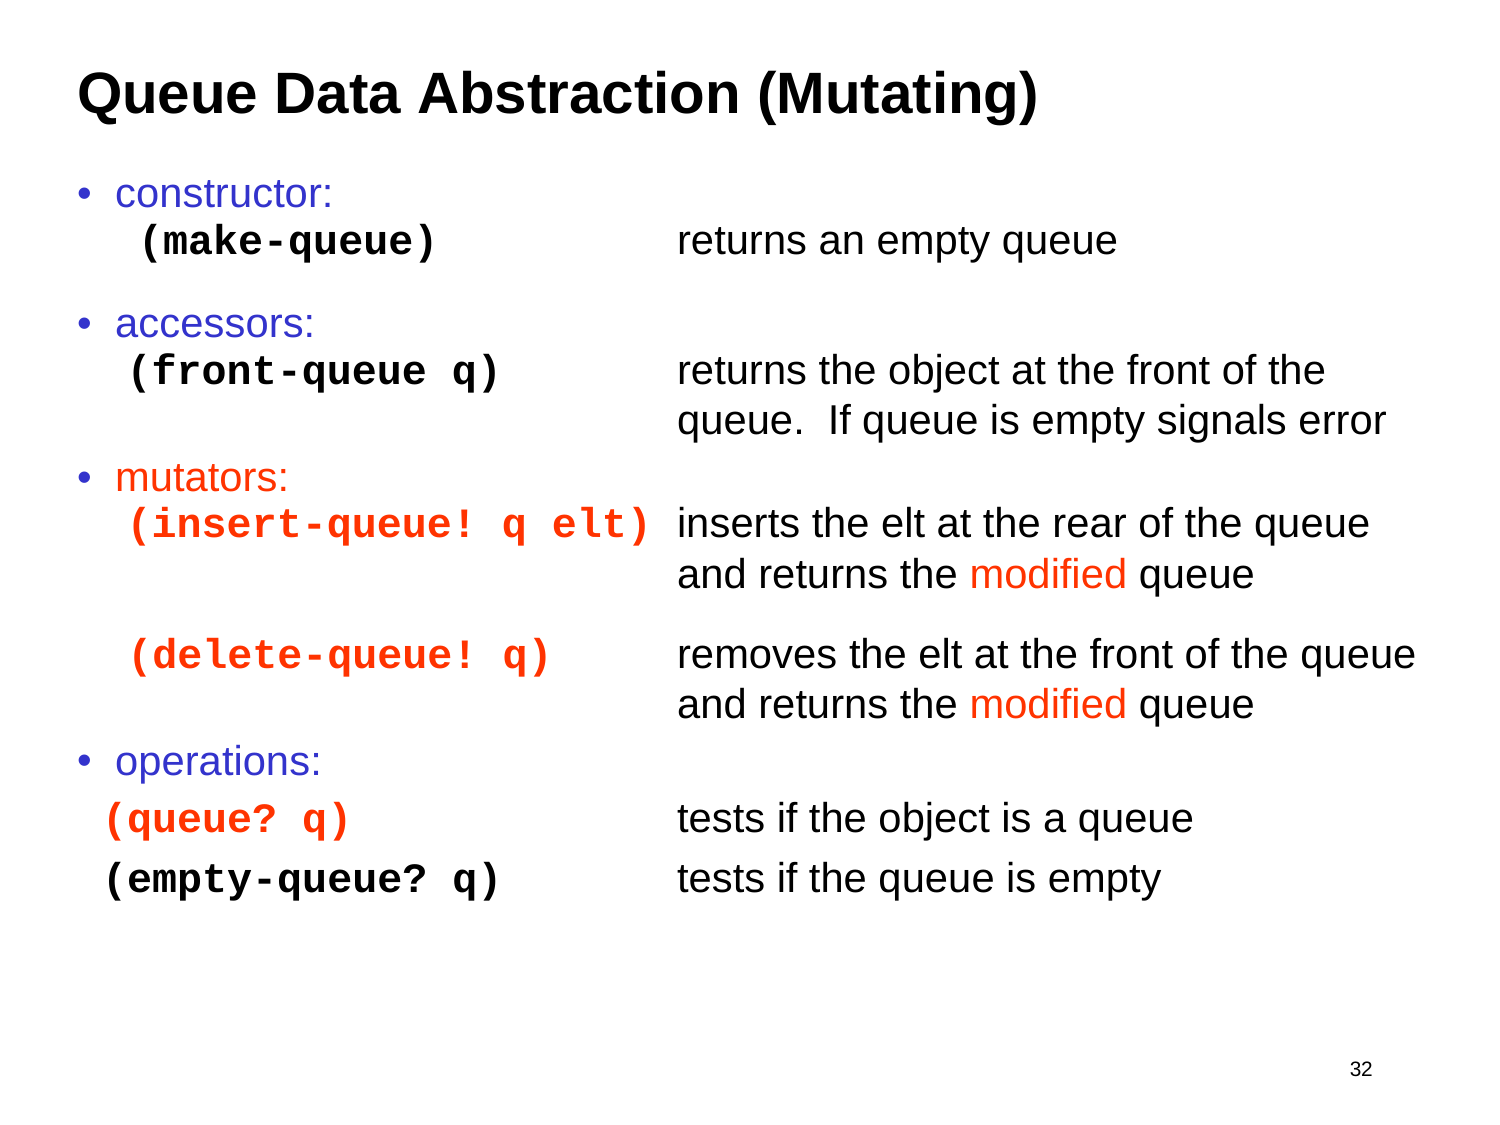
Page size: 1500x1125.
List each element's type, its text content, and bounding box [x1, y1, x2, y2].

list constructor: (make-queue) returns an empty queue accessors: (front-queue q) returns the object at the front of the queue. If queue is empty signals error mutators: (insert-queue! q elt) inserts the elt at the rear of the queue and returns the modified queue (delete-queue! q) removes the elt at the front of the queue and returns the modified queue operations: (queue? q) tests if the object is a queue (empty-queue? q) tests if the queue is empty [62, 162, 1500, 1000]
title Queue Data Abstraction (Mutating) [62, 24, 1338, 162]
